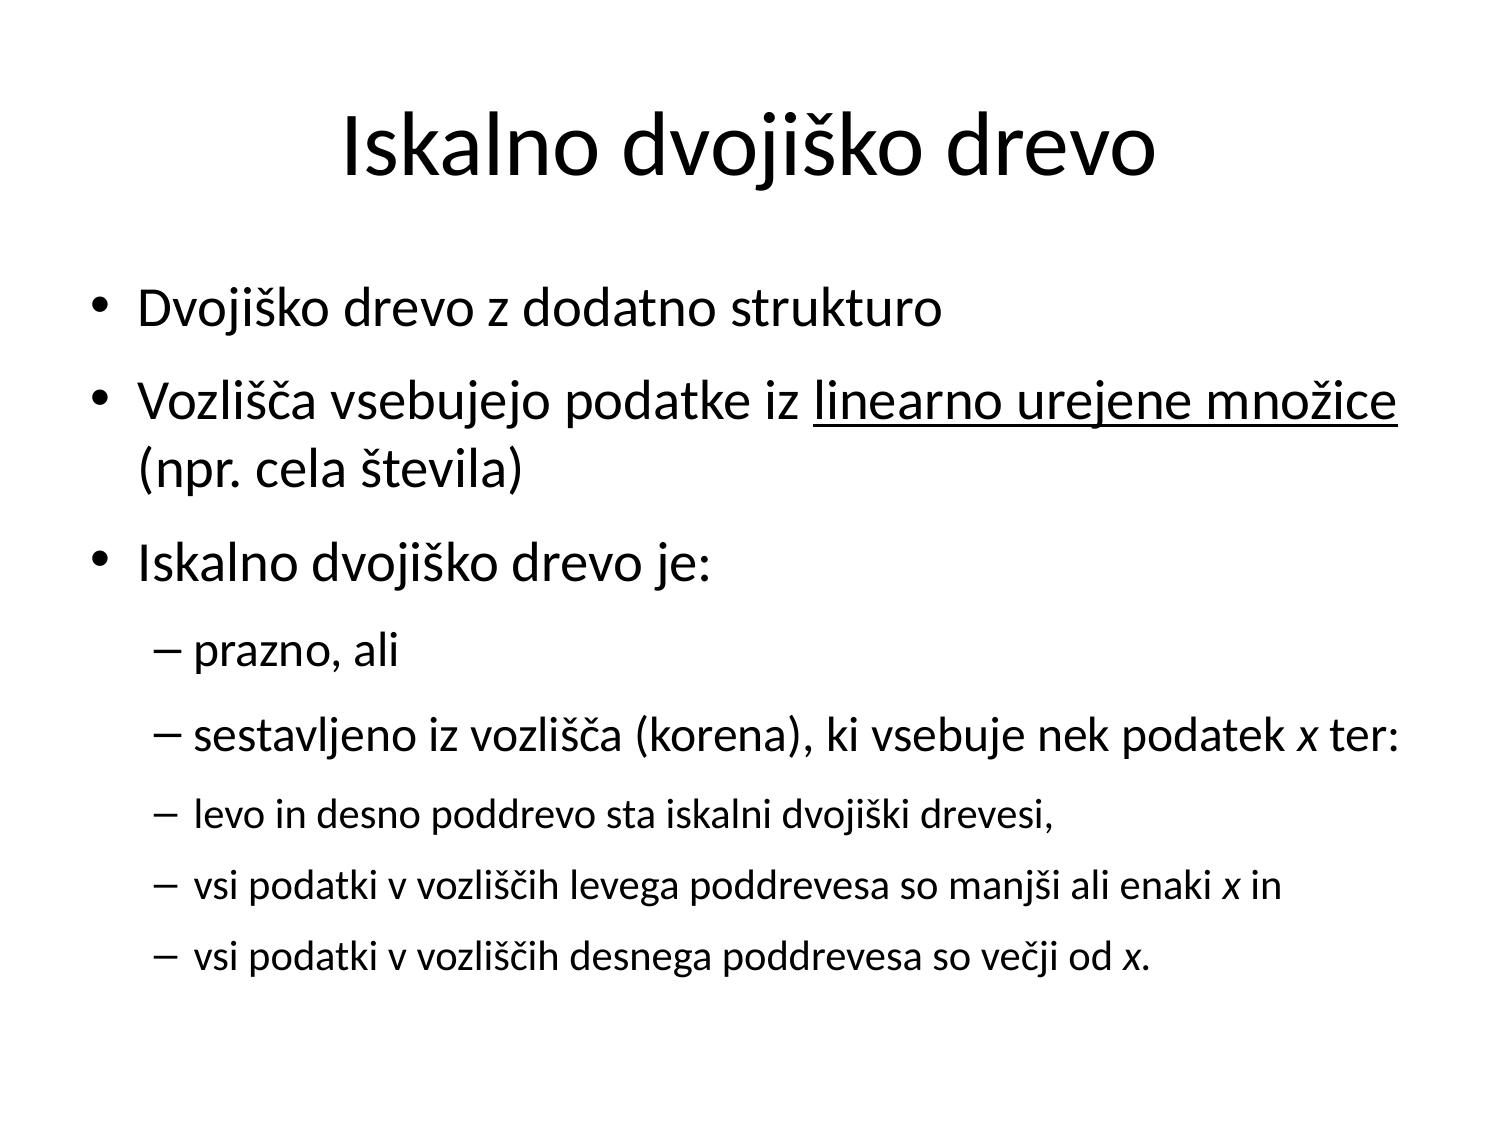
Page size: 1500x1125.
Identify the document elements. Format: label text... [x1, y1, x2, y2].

list Dvojiško drevo z dodatno strukturo Vozlišča vsebujejo podatke iz linearno urejene množice (npr. cela števila) Iskalno dvojiško drevo je: prazno, ali sestavljeno iz vozlišča (korena), ki vsebuje nek podatek x ter: levo in desno poddrevo sta iskalni dvojiški drevesi, vsi podatki v vozliščih levega poddrevesa so manjši ali enaki x in vsi podatki v vozliščih desnega poddrevesa so večji od x. [75, 262, 1425, 1005]
title Iskalno dvojiško drevo [75, 45, 1425, 233]
